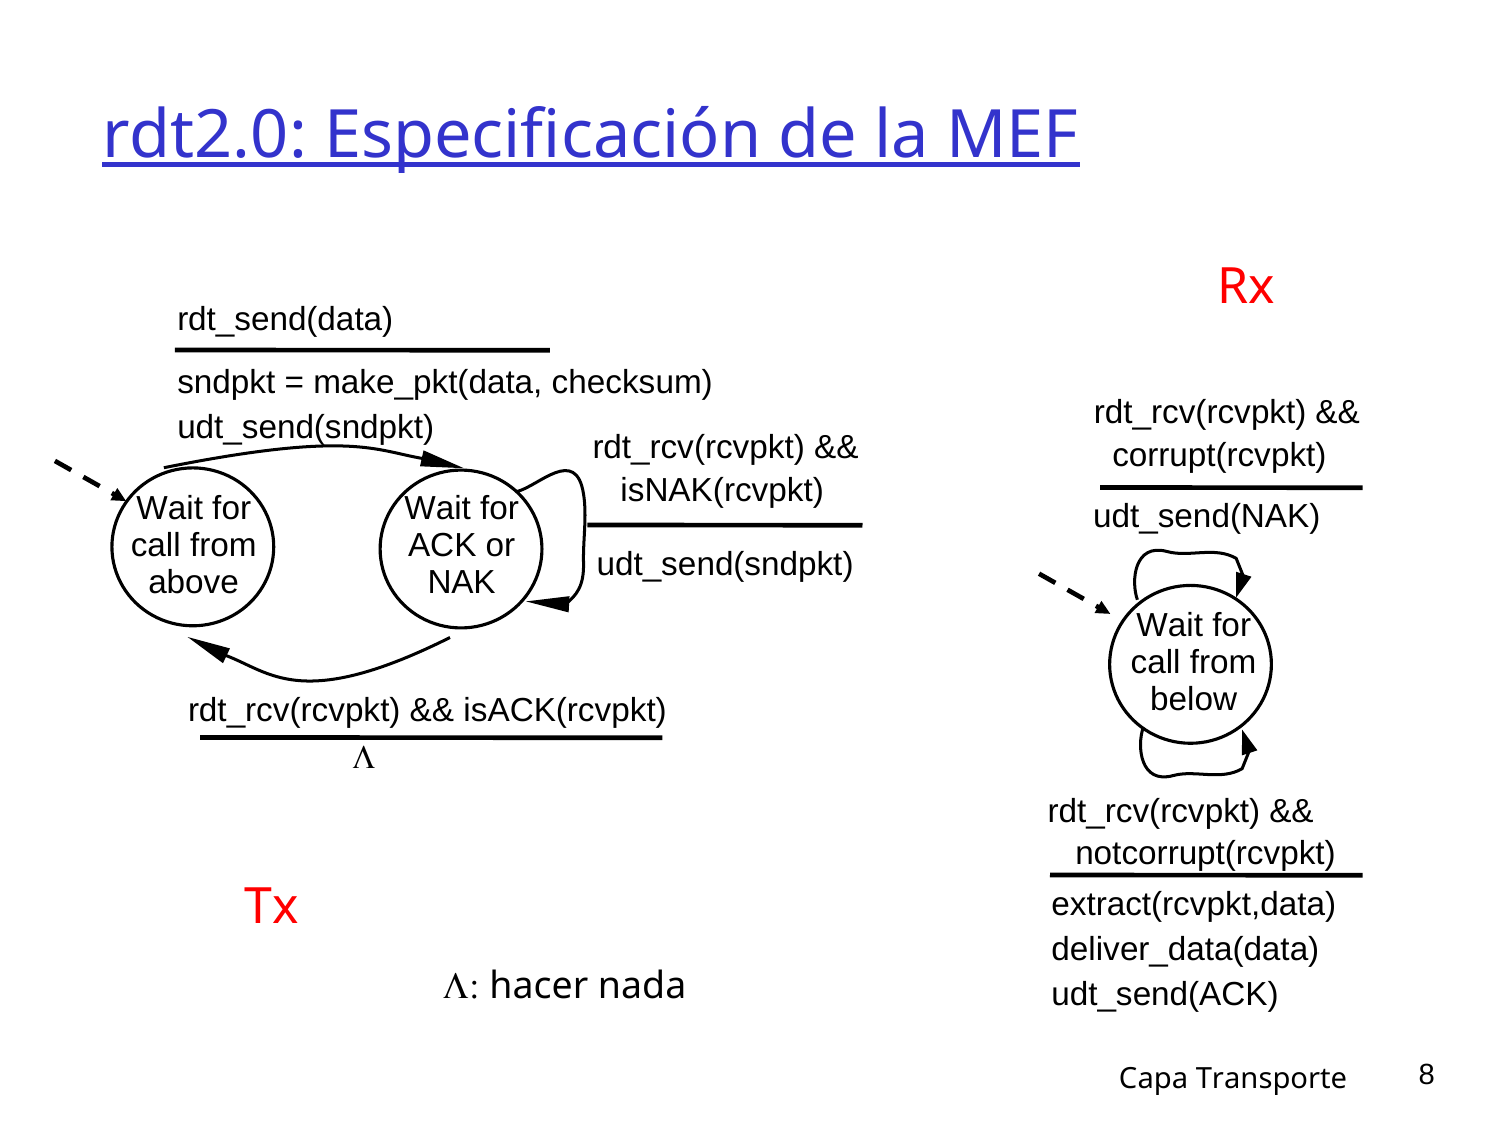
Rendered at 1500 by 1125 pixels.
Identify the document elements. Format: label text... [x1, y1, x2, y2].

text_box [148, 467, 238, 481]
text_box rdt_send(data)‏ [162, 287, 533, 358]
text_box Tx [229, 862, 314, 947]
text_box [388, 583, 535, 628]
text_box [120, 582, 266, 626]
text_box rdt_rcv(rcvpkt) && isNAK(rcvpkt)‏ [577, 421, 921, 526]
text_box Wait for call from below [1095, 599, 1293, 700]
text_box [1145, 585, 1236, 599]
text_box  hacer nada [428, 951, 702, 1018]
text_box [1118, 700, 1263, 744]
text_box extract(rcvpkt,data)‏ deliver_data(data)‏ udt_send(ACK)‏ [1036, 871, 1389, 974]
text_box rdt_rcv(rcvpkt) && isACK(rcvpkt)‏ [173, 678, 756, 726]
text_box  [337, 737, 391, 784]
title rdt2.0: Especificación de la MEF [87, 37, 1363, 225]
text_box [1155, 700, 1164, 708]
text_box rdt_rcv(rcvpkt) && notcorrupt(rcvpkt)‏ [1032, 784, 1387, 900]
text_box udt_send(NAK)‏ [1078, 484, 1379, 527]
text_box [152, 584, 161, 591]
text_box [189, 582, 199, 591]
text_box Rx [1202, 242, 1290, 327]
text_box [1198, 700, 1208, 708]
text_box [171, 582, 180, 591]
text_box [209, 582, 214, 590]
text_box udt_send(sndpkt)‏ [581, 531, 872, 598]
text_box Wait for ACK or NAK [373, 482, 550, 583]
text_box rdt_rcv(rcvpkt) && corrupt(rcvpkt)‏ [1079, 385, 1394, 438]
text_box Wait for call from above [95, 481, 293, 582]
text_box [418, 470, 504, 482]
text_box sndpkt = make_pkt(data, checksum)‏ udt_send(sndpkt)‏ [162, 349, 761, 416]
